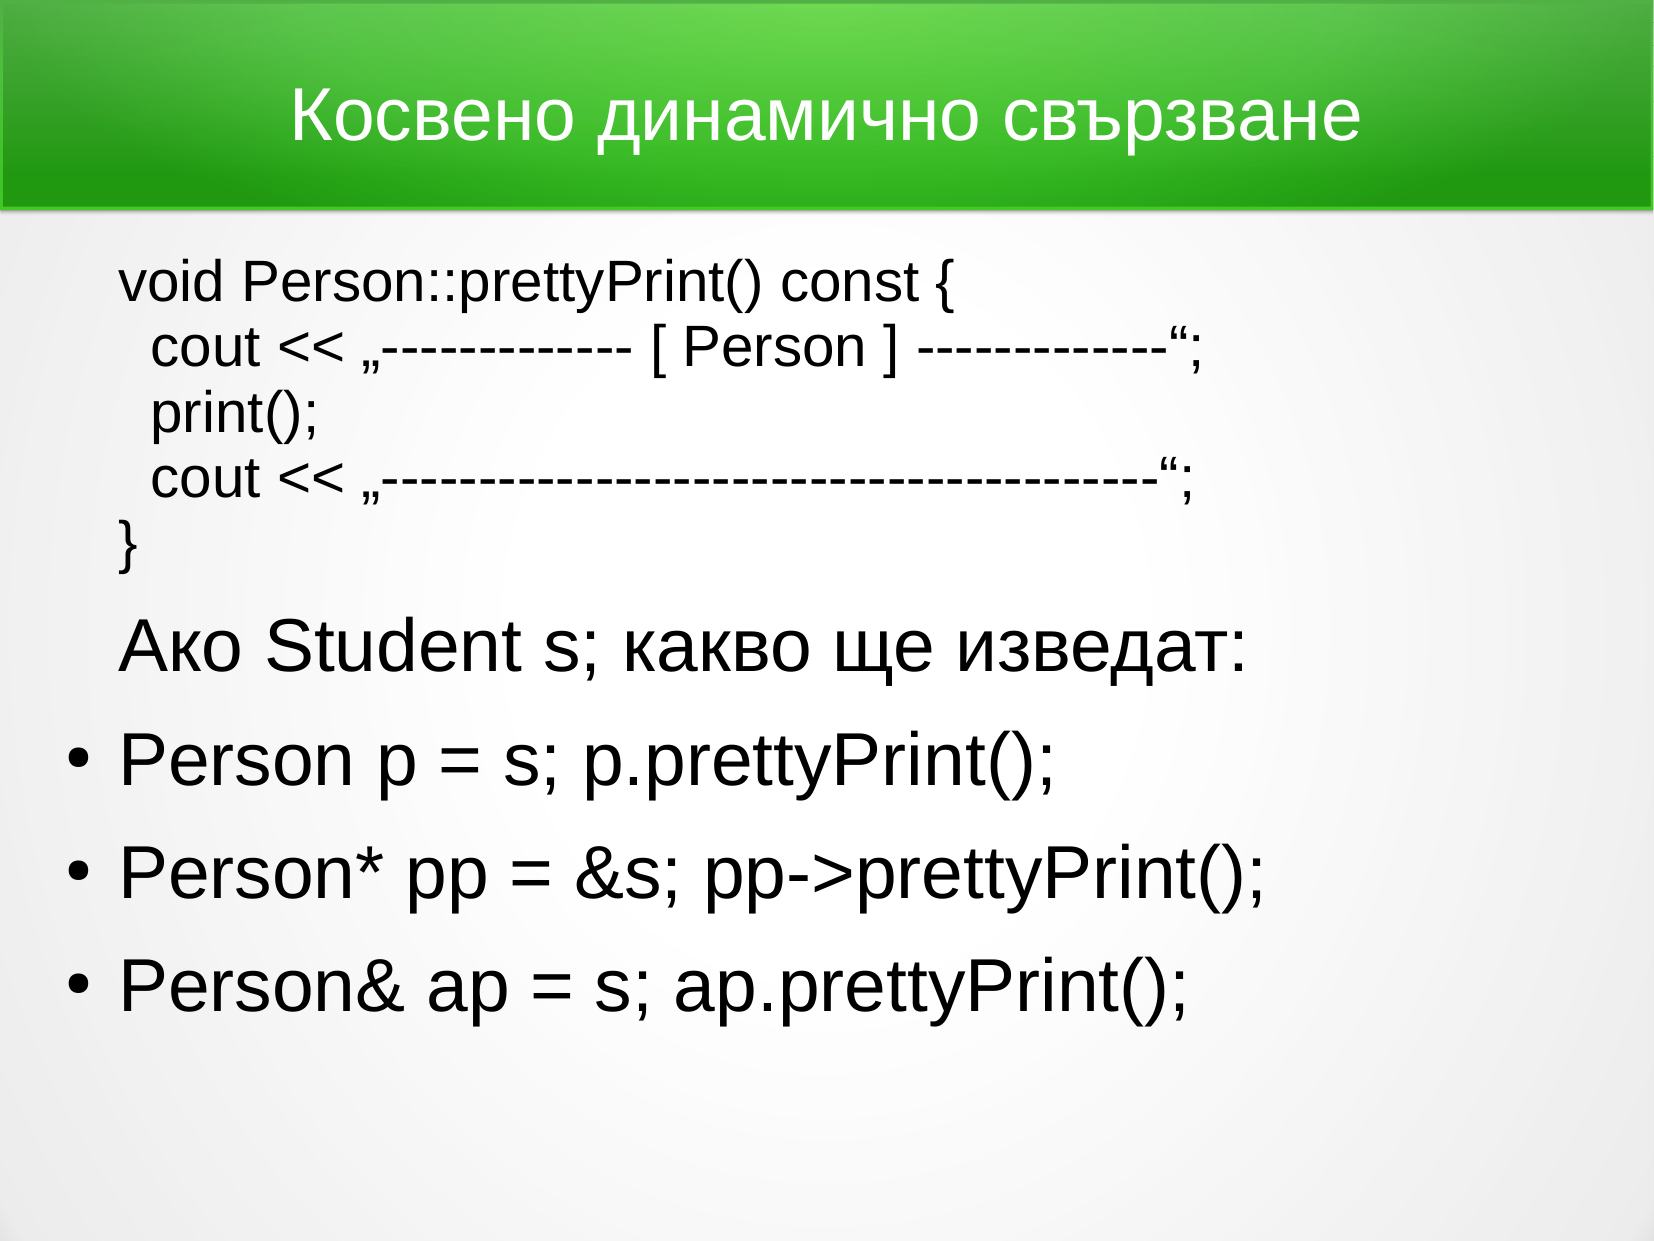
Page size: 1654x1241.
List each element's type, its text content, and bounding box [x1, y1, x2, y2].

list void Person::prettyPrint() const { cout << „------------- [ Person ] -------------“; print(); cout << „----------------------------------------“; } Ако Student s; какво ще изведат: Person p = s; p.prettyPrint(); Person* pp = &s; pp->prettyPrint(); Person& ap = s; ap.prettyPrint(); [47, 249, 1619, 1217]
title Косвено динамично свързване [82, 49, 1571, 179]
